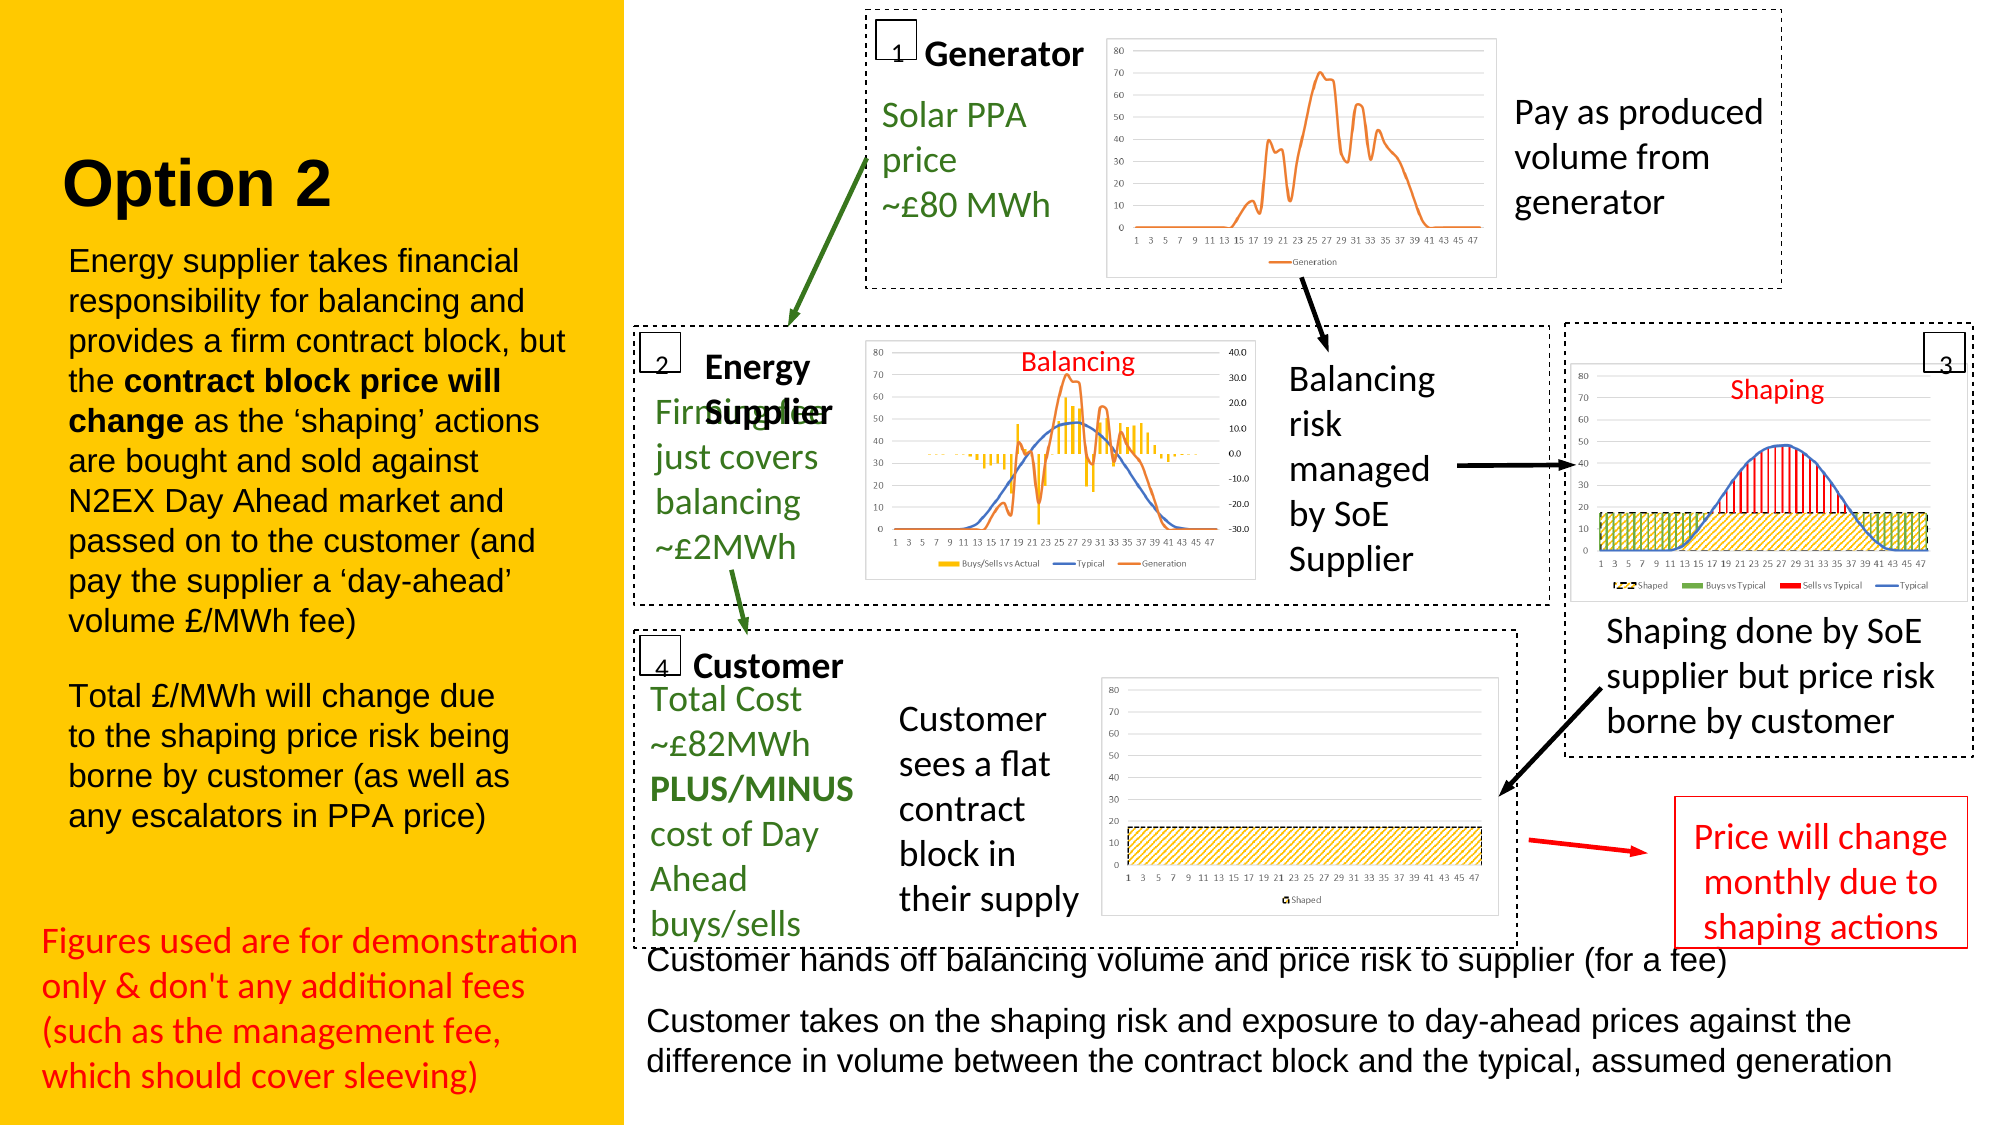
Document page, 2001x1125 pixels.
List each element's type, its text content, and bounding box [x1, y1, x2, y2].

text_box Shaping done by SoE supplier but price risk borne by customer [1591, 591, 1958, 758]
picture [865, 341, 1256, 580]
text_box 4 [640, 635, 678, 675]
text_box Solar PPA price ~£80 MWh [866, 75, 1085, 242]
text_box Customer sees a flat contract block in their supply [889, 679, 1096, 918]
text_box Energy Supplier [689, 326, 886, 376]
text_box 2 [640, 332, 681, 372]
text_box Price will change monthly due to shaping actions [1674, 796, 1968, 948]
picture [1570, 363, 1968, 602]
text_box Shaping [1715, 354, 1843, 415]
title Option 2 [62, 139, 564, 224]
text_box Pay as produced volume from generator [1499, 71, 1782, 245]
text_box Total Cost ~£82MWh PLUS/MINUS cost of Day Ahead buys/sells [635, 659, 889, 939]
text_box 1 [875, 20, 906, 60]
text_box Generator [906, 14, 1103, 63]
title Customer hands off balancing volume and price risk to supplier (for a fee) Customer takes on the shaping risk and exposure to day-ahead prices against the difference in volume between the contract block and the typical, assumed generation [646, 938, 1986, 1111]
text_box Customer [678, 626, 875, 675]
text_box 3 [1924, 332, 1965, 372]
picture [1101, 677, 1499, 916]
picture [1106, 38, 1497, 278]
text_box Energy supplier takes financial responsibility for balancing and provides a firm contract block, but the contract block price will change as the ‘shaping’ actions are bought and sold against N2EX Day Ahead market and passed on to the customer (and pay the supplier a ‘day-ahead’ volume £/MWh fee) [53, 224, 586, 636]
text_box Total £/MWh will change due to the shaping price risk being borne by customer (as well as any escalators in PPA price) [53, 659, 546, 851]
text_box Balancing [1006, 327, 1152, 386]
text_box Balancing risk managed by SoE Supplier [1273, 338, 1458, 593]
text_box Figures used are for demonstration only & don't any additional fees (such as the management fee, which should cover sleeving) [26, 901, 604, 1099]
text_box Firming fee just covers balancing ~£2MWh [640, 371, 852, 593]
